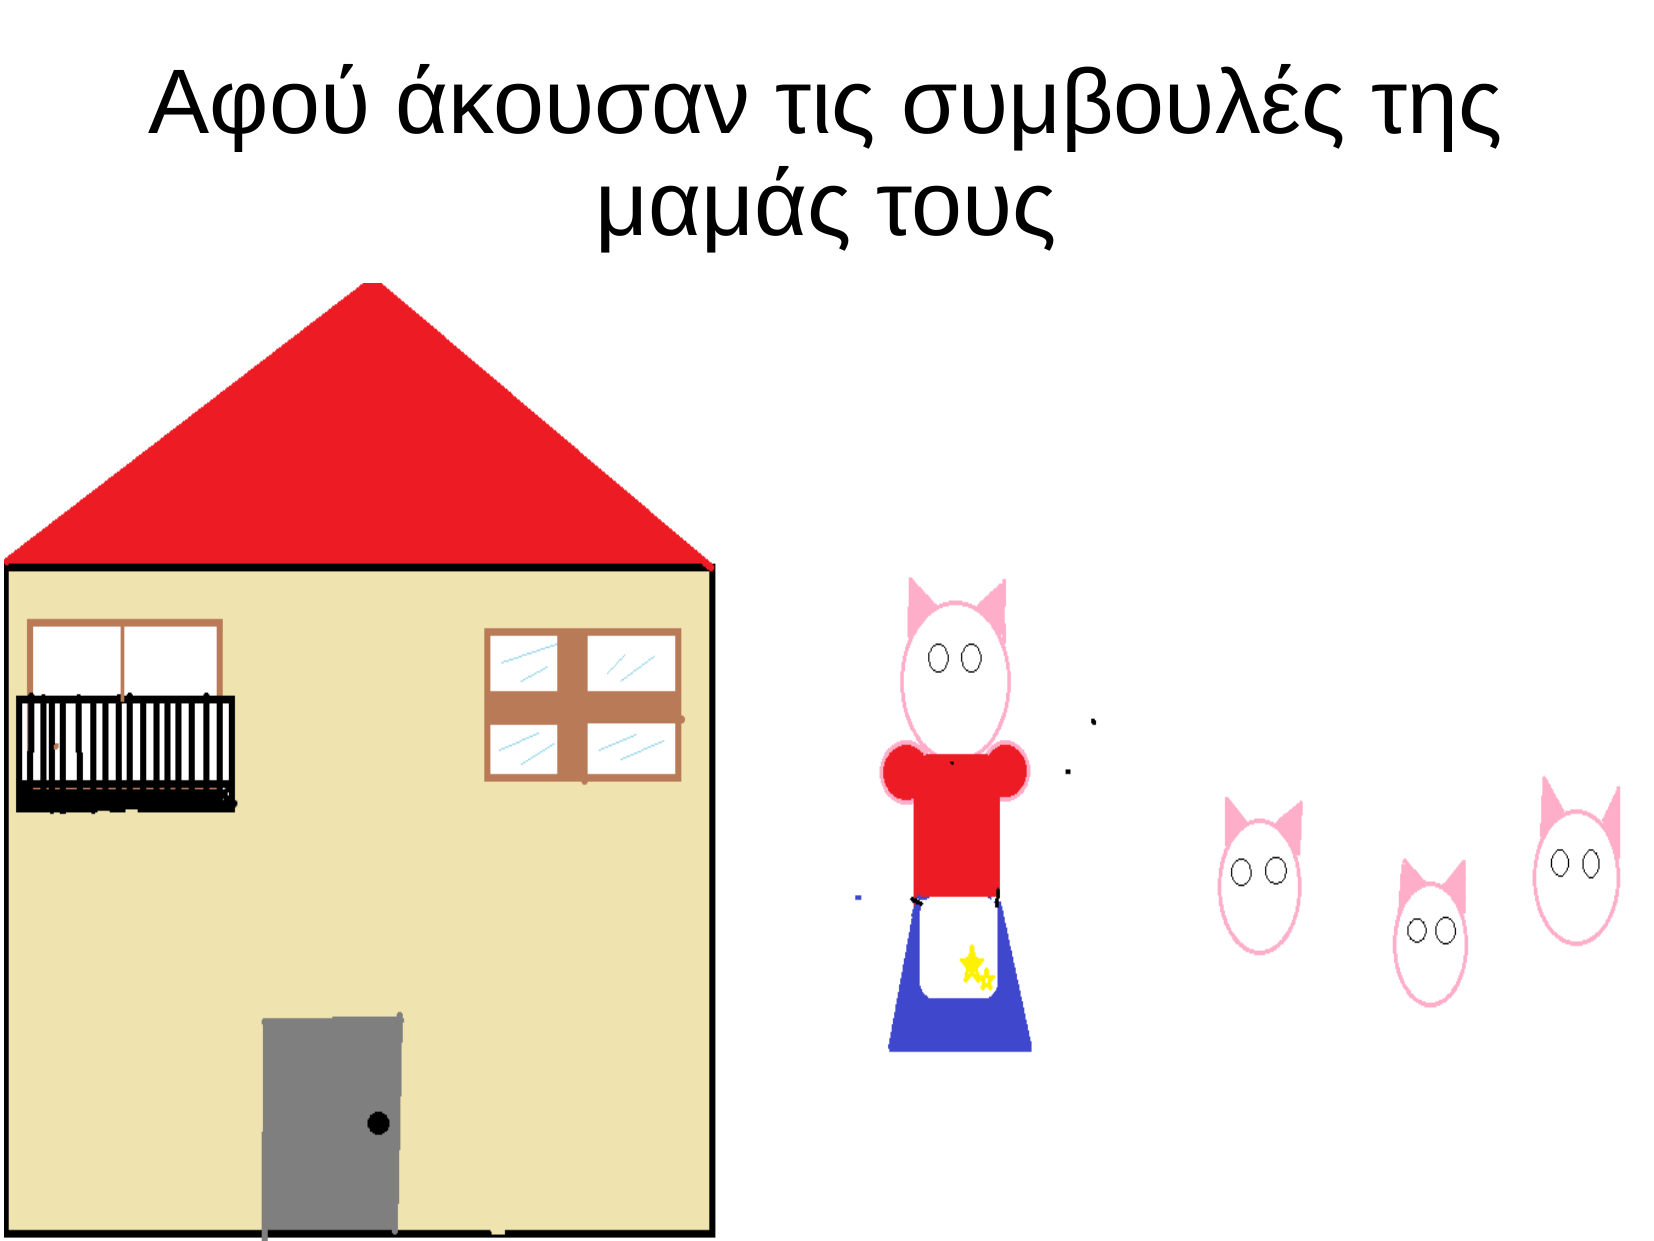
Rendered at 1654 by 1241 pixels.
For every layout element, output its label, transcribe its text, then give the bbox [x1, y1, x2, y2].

picture [4, 283, 1654, 1241]
title Αφού άκουσαν τις συμβουλές της μαμάς τους [82, 49, 1571, 257]
